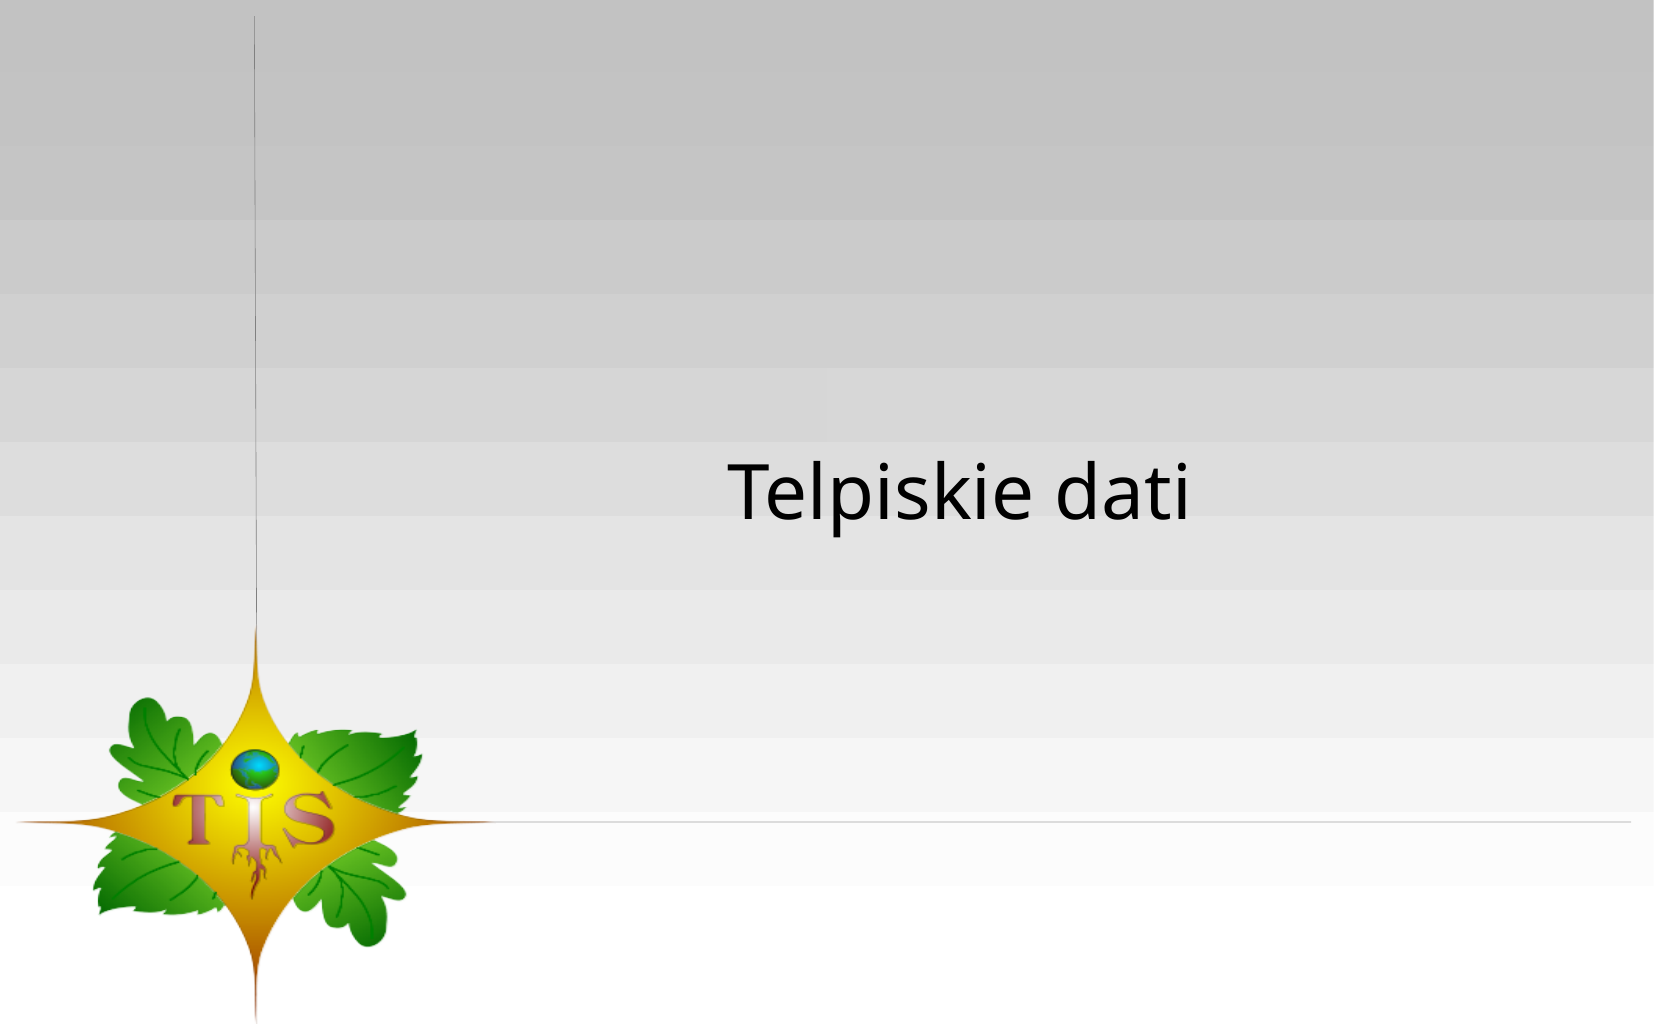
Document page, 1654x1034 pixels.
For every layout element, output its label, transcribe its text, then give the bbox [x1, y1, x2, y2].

title Telpiskie dati [295, 262, 1625, 718]
picture [0, 0, 1654, 1034]
